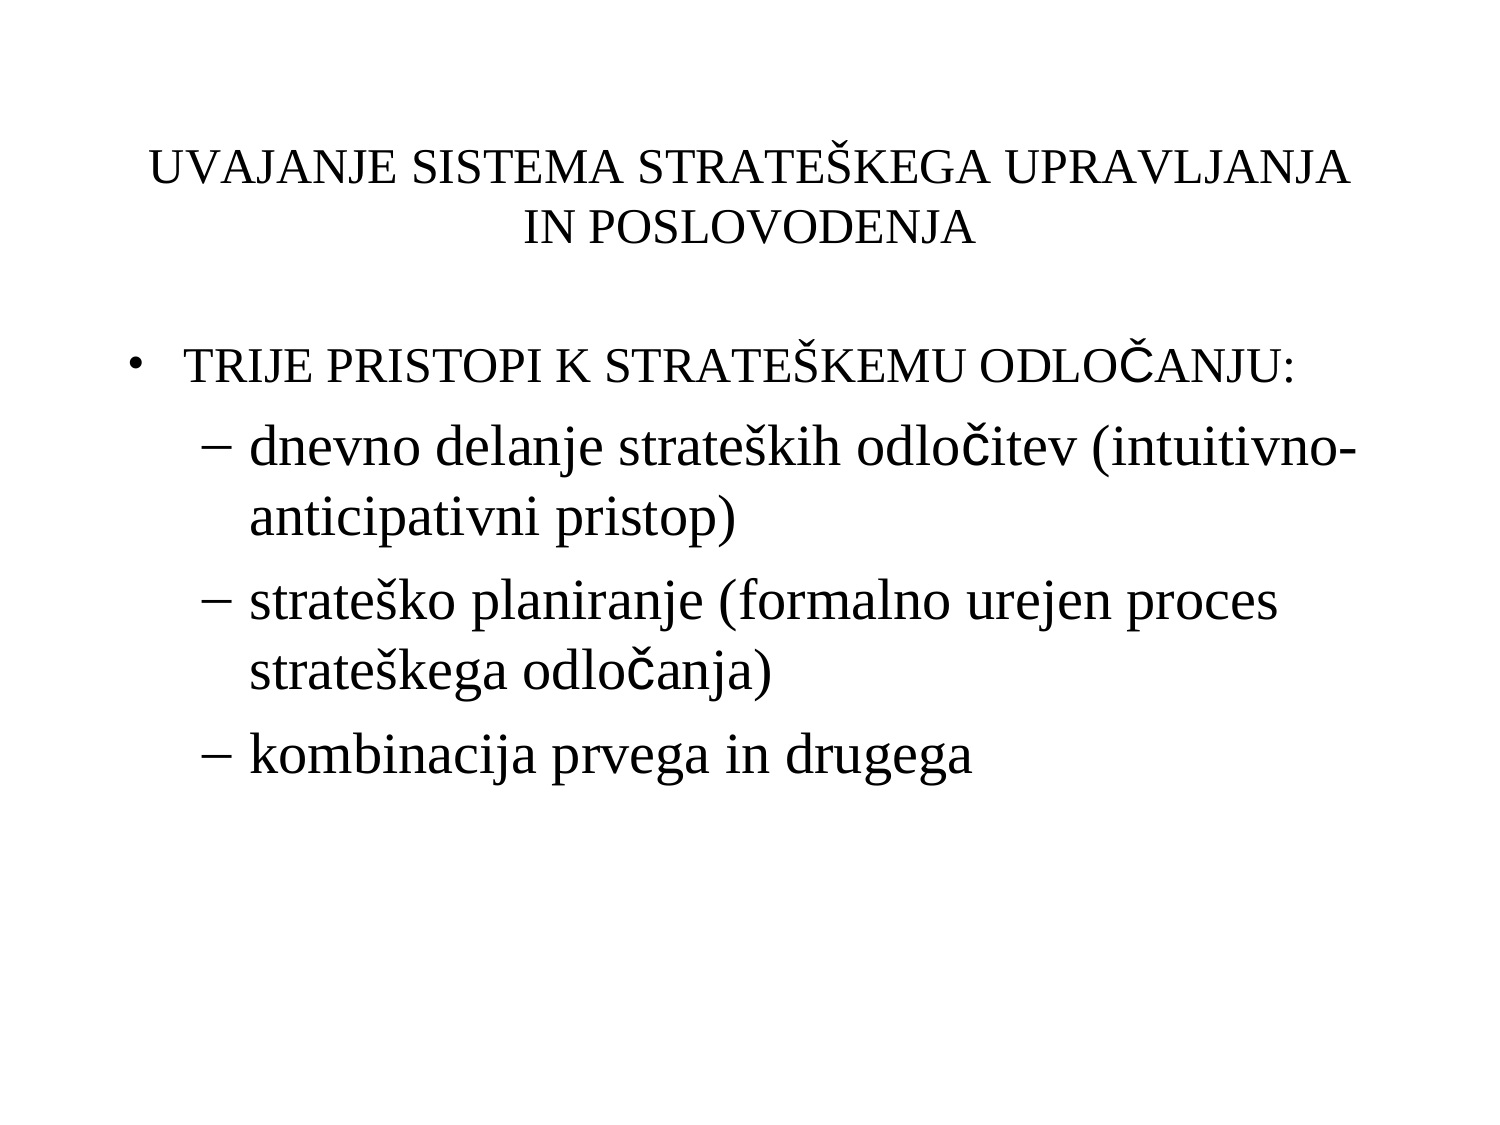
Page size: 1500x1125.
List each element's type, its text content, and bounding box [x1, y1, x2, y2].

list TRIJE PRISTOPI K STRATEŠKEMU ODLOČANJU: dnevno delanje strateških odločitev (intuitivno-anticipativni pristop) strateško planiranje (formalno urejen proces strateškega odločanja) kombinacija prvega in drugega [112, 324, 1388, 1001]
title UVAJANJE SISTEMA STRATEŠKEGA UPRAVLJANJA IN POSLOVODENJA [112, 99, 1388, 288]
